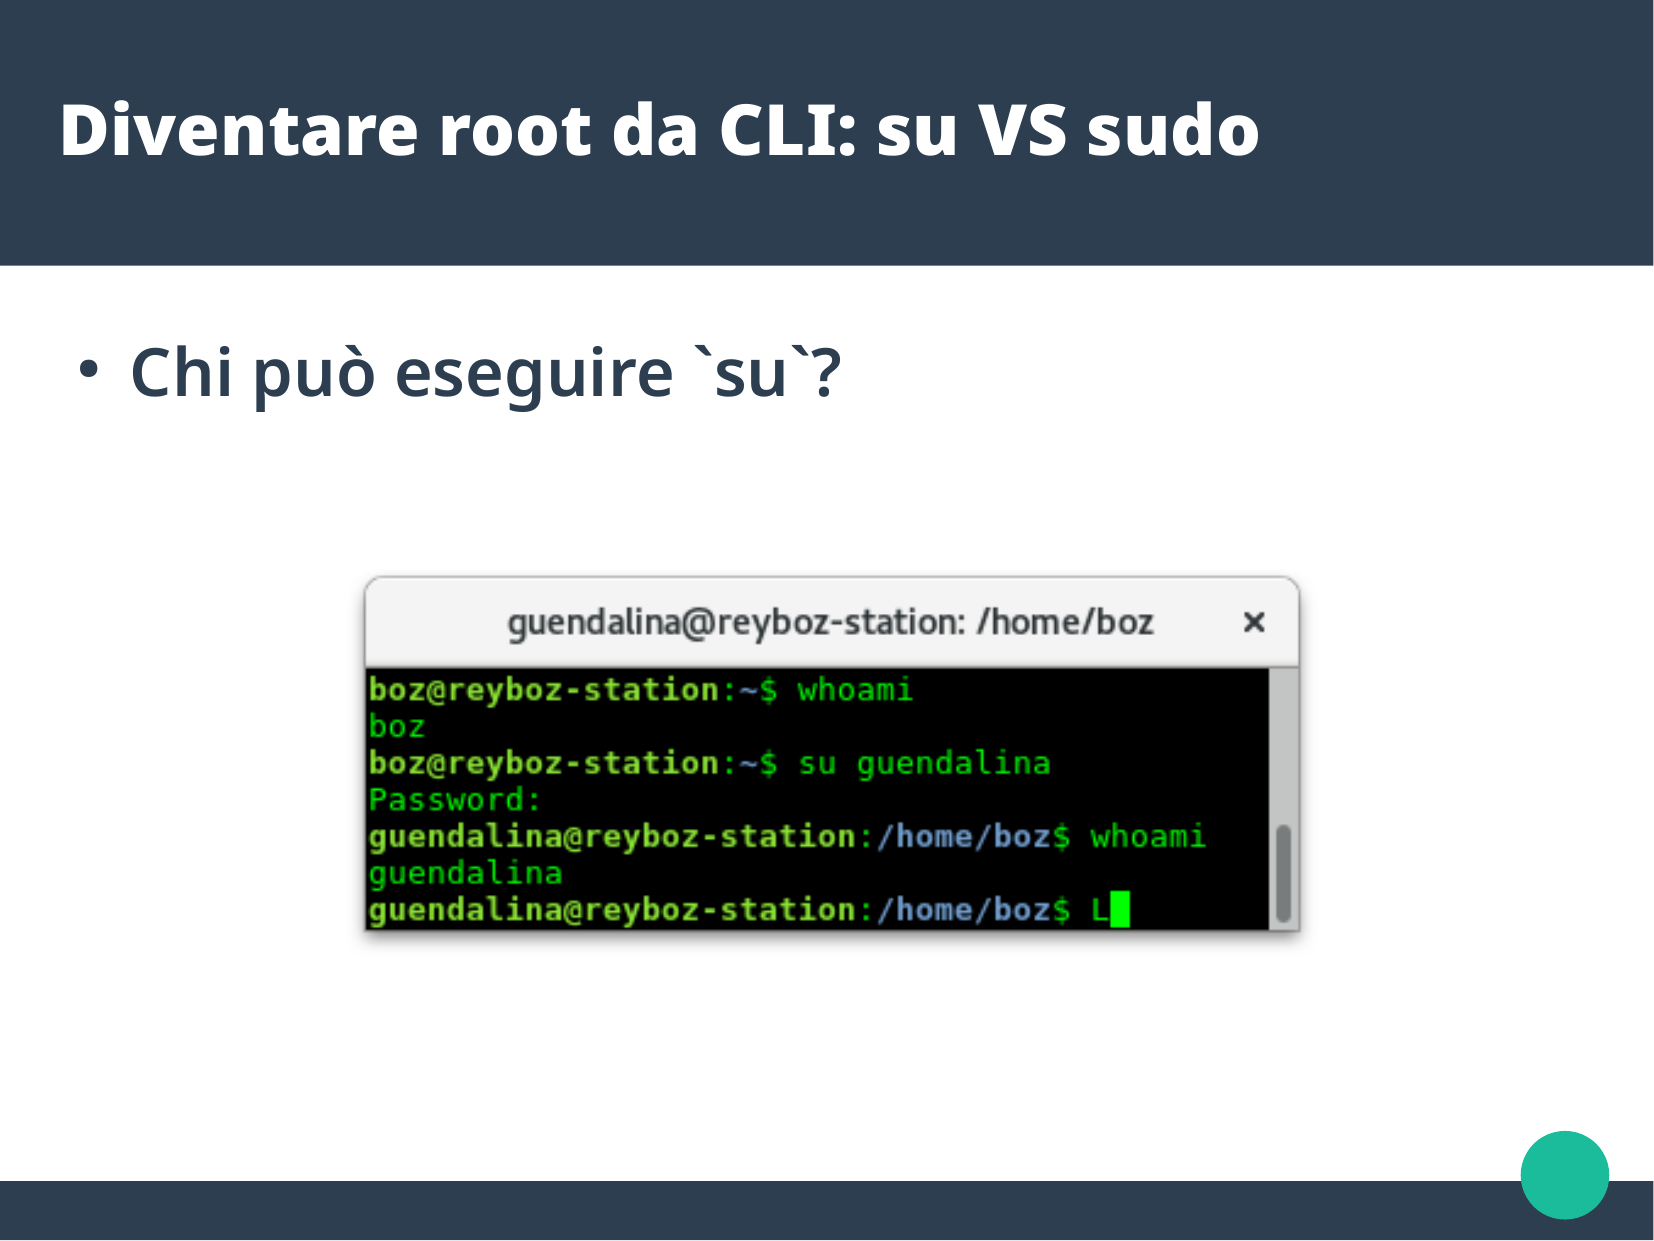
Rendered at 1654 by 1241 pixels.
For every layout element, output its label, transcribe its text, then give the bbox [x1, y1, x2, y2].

picture [347, 569, 1321, 961]
list Chi può eseguire `su`? [59, 324, 1595, 1152]
title Diventare root da CLI: su VS sudo [59, 49, 1595, 207]
